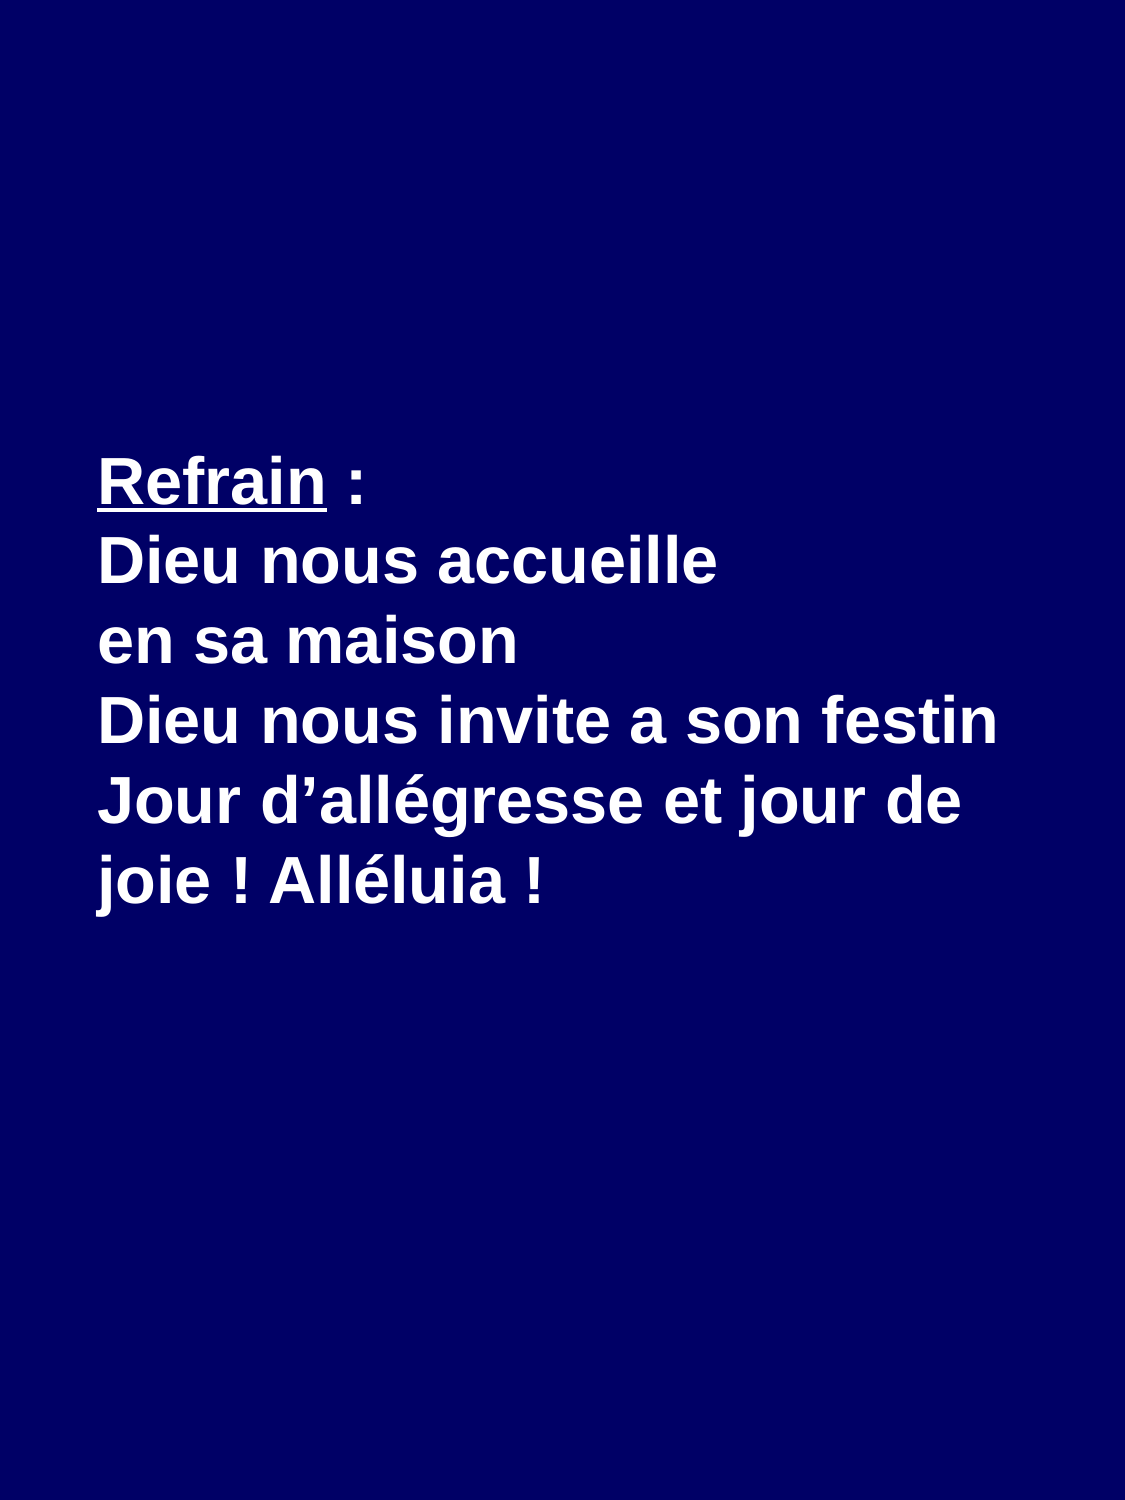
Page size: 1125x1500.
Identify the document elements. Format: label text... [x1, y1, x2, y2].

text_box Refrain : Dieu nous accueille en sa maison Dieu nous invite a son festin Jour d’allégresse et jour de joie ! Alléluia ! [82, 129, 1040, 1165]
